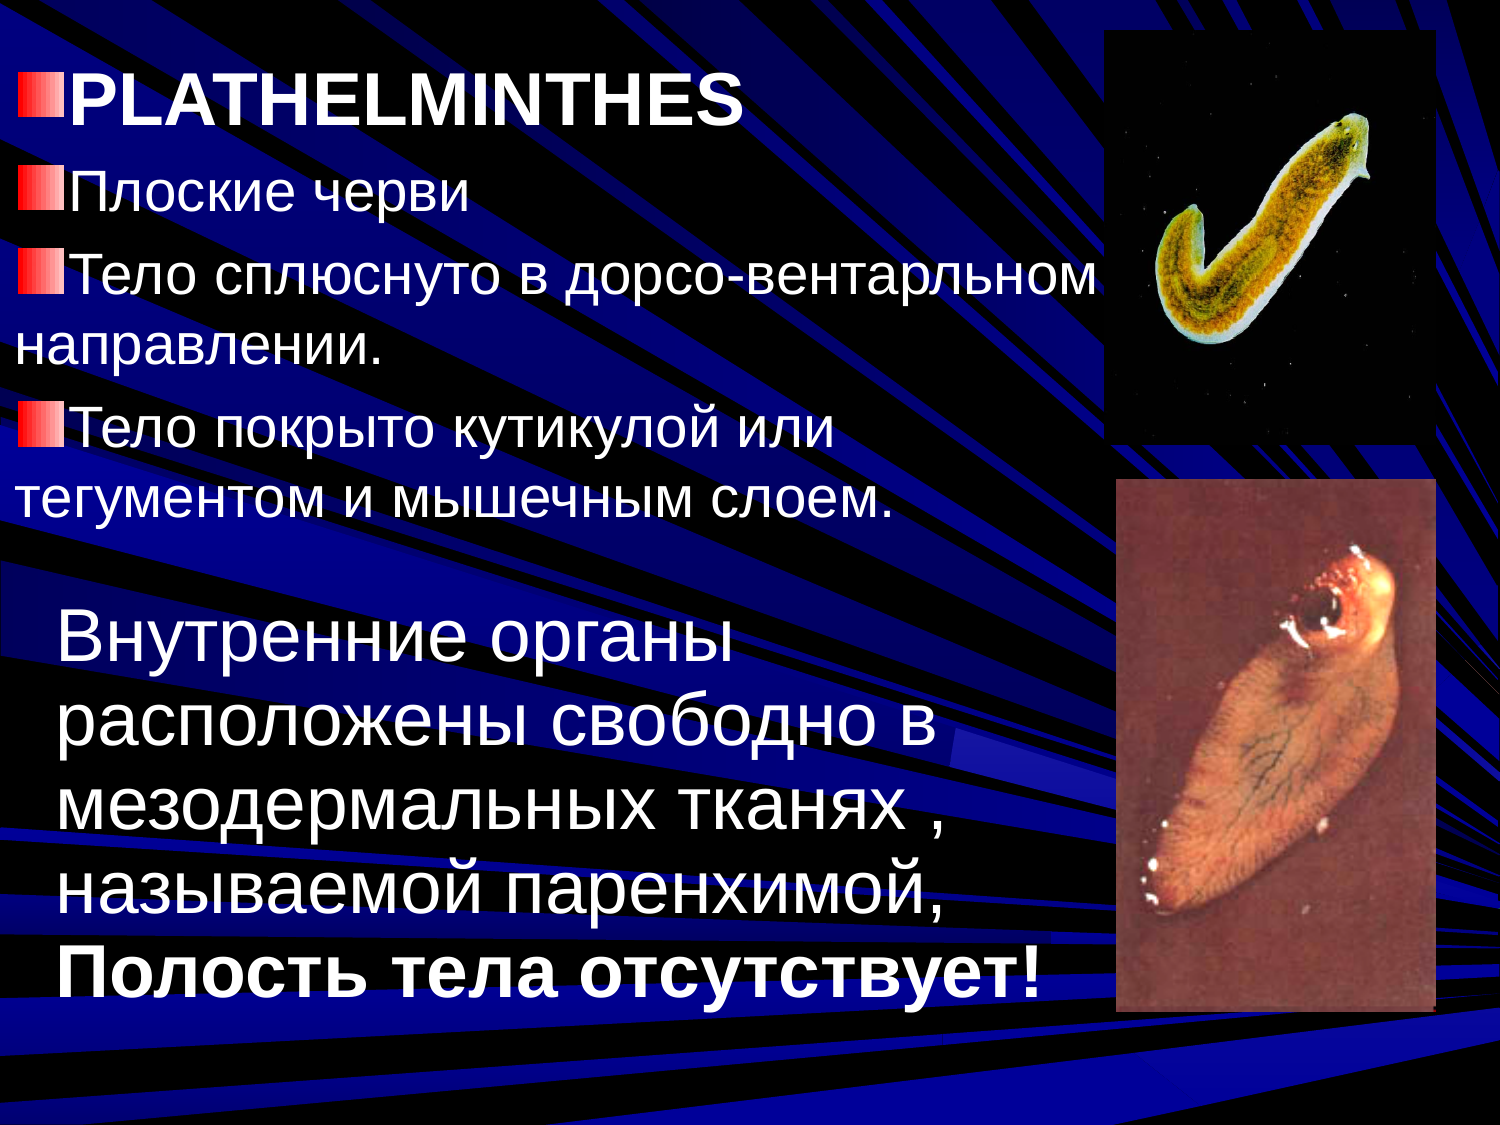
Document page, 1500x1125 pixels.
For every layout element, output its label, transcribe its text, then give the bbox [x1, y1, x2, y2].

picture [1104, 31, 1436, 445]
picture [1116, 479, 1436, 1012]
text_box Внутренние органы расположены свободно в мезодермальных тканях , называемой паренхимой, Полость тела отсутствует! [41, 586, 1072, 1021]
list PLATHELMINTHES Плоские черви Тело сплюснуто в дорсо-вентарльном направлении. Тело покрыто кутикулой или тегументом и мышечным слоем. [0, 42, 1136, 587]
